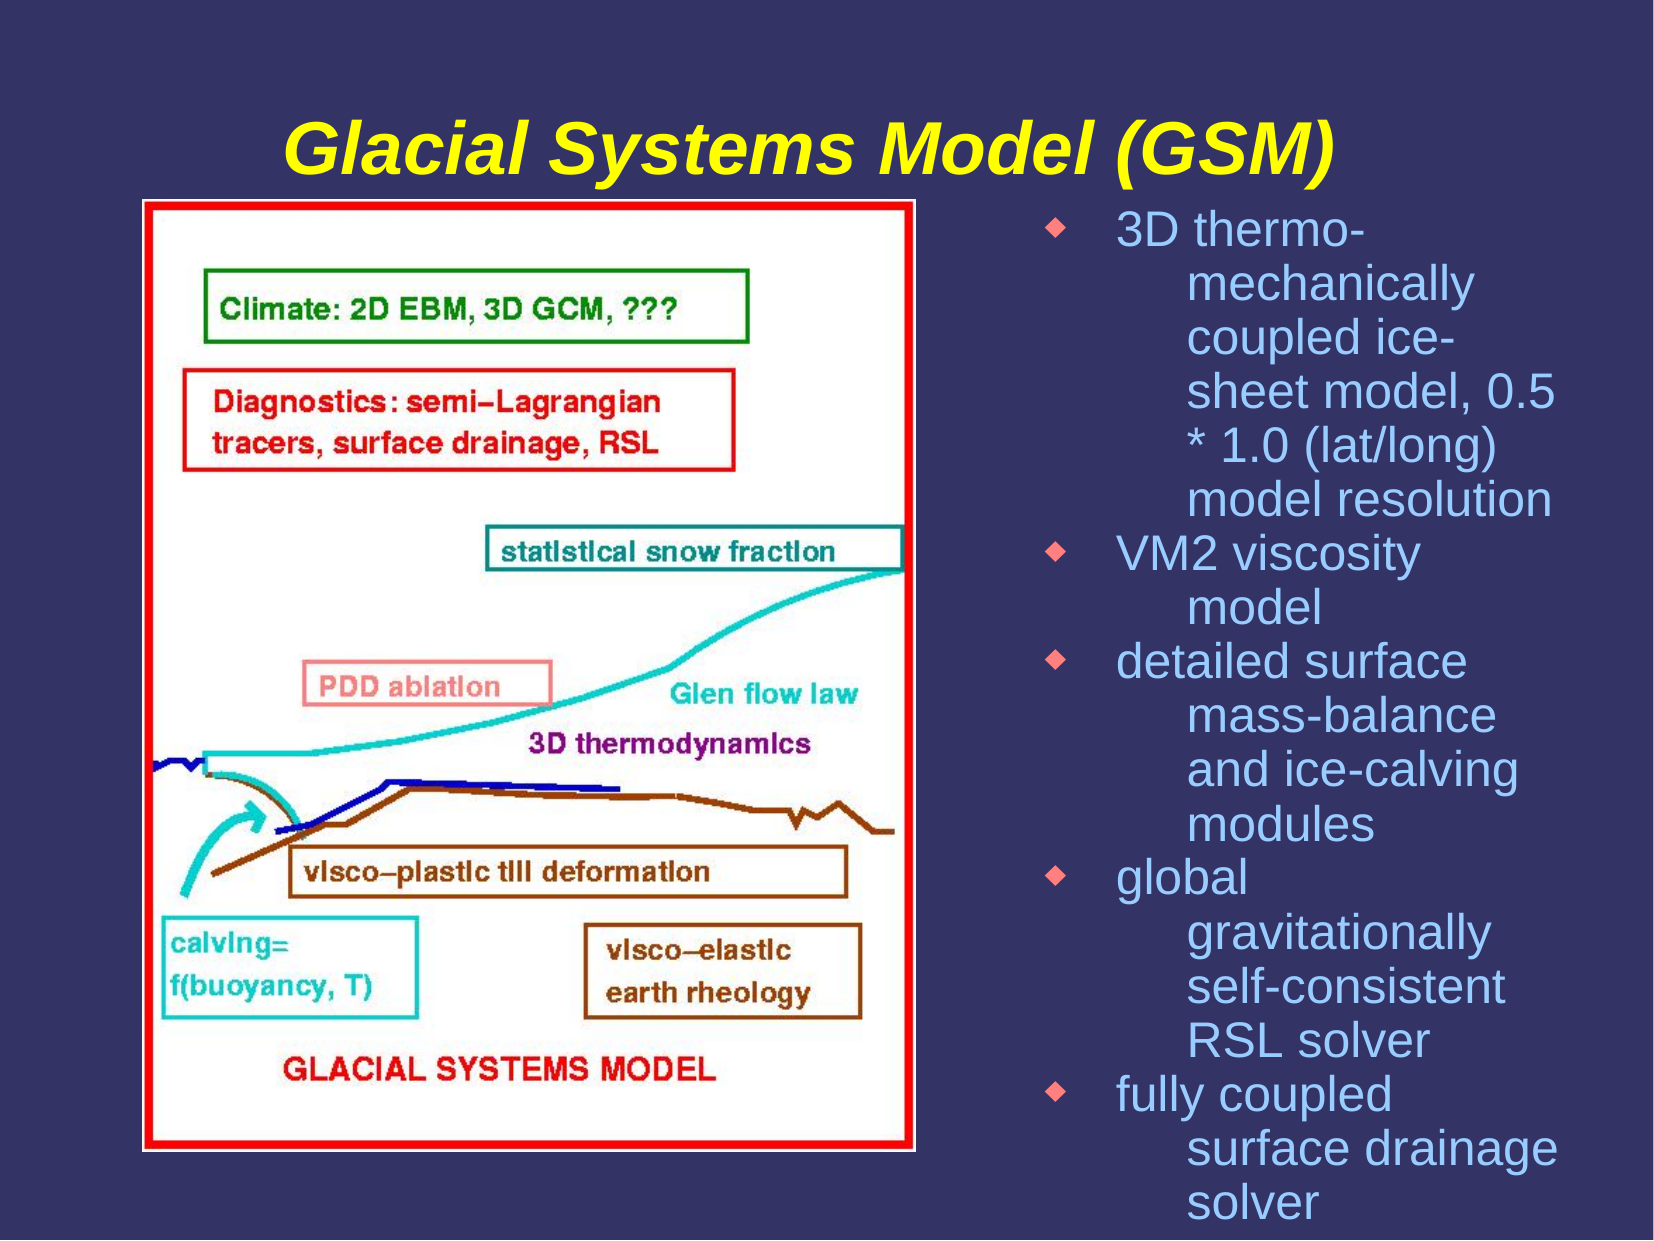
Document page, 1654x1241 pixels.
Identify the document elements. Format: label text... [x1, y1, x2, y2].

title Glacial Systems Model (GSM) [103, 49, 1516, 250]
picture [142, 199, 916, 1152]
text_box 3D thermo-mechanically coupled ice-sheet model, 0.5 * 1.0 (lat/long) model resolution VM2 viscosity model detailed surface mass-balance and ice-calving modules global gravitationally self-consistent RSL solver fully coupled surface drainage solver [974, 203, 1565, 1093]
